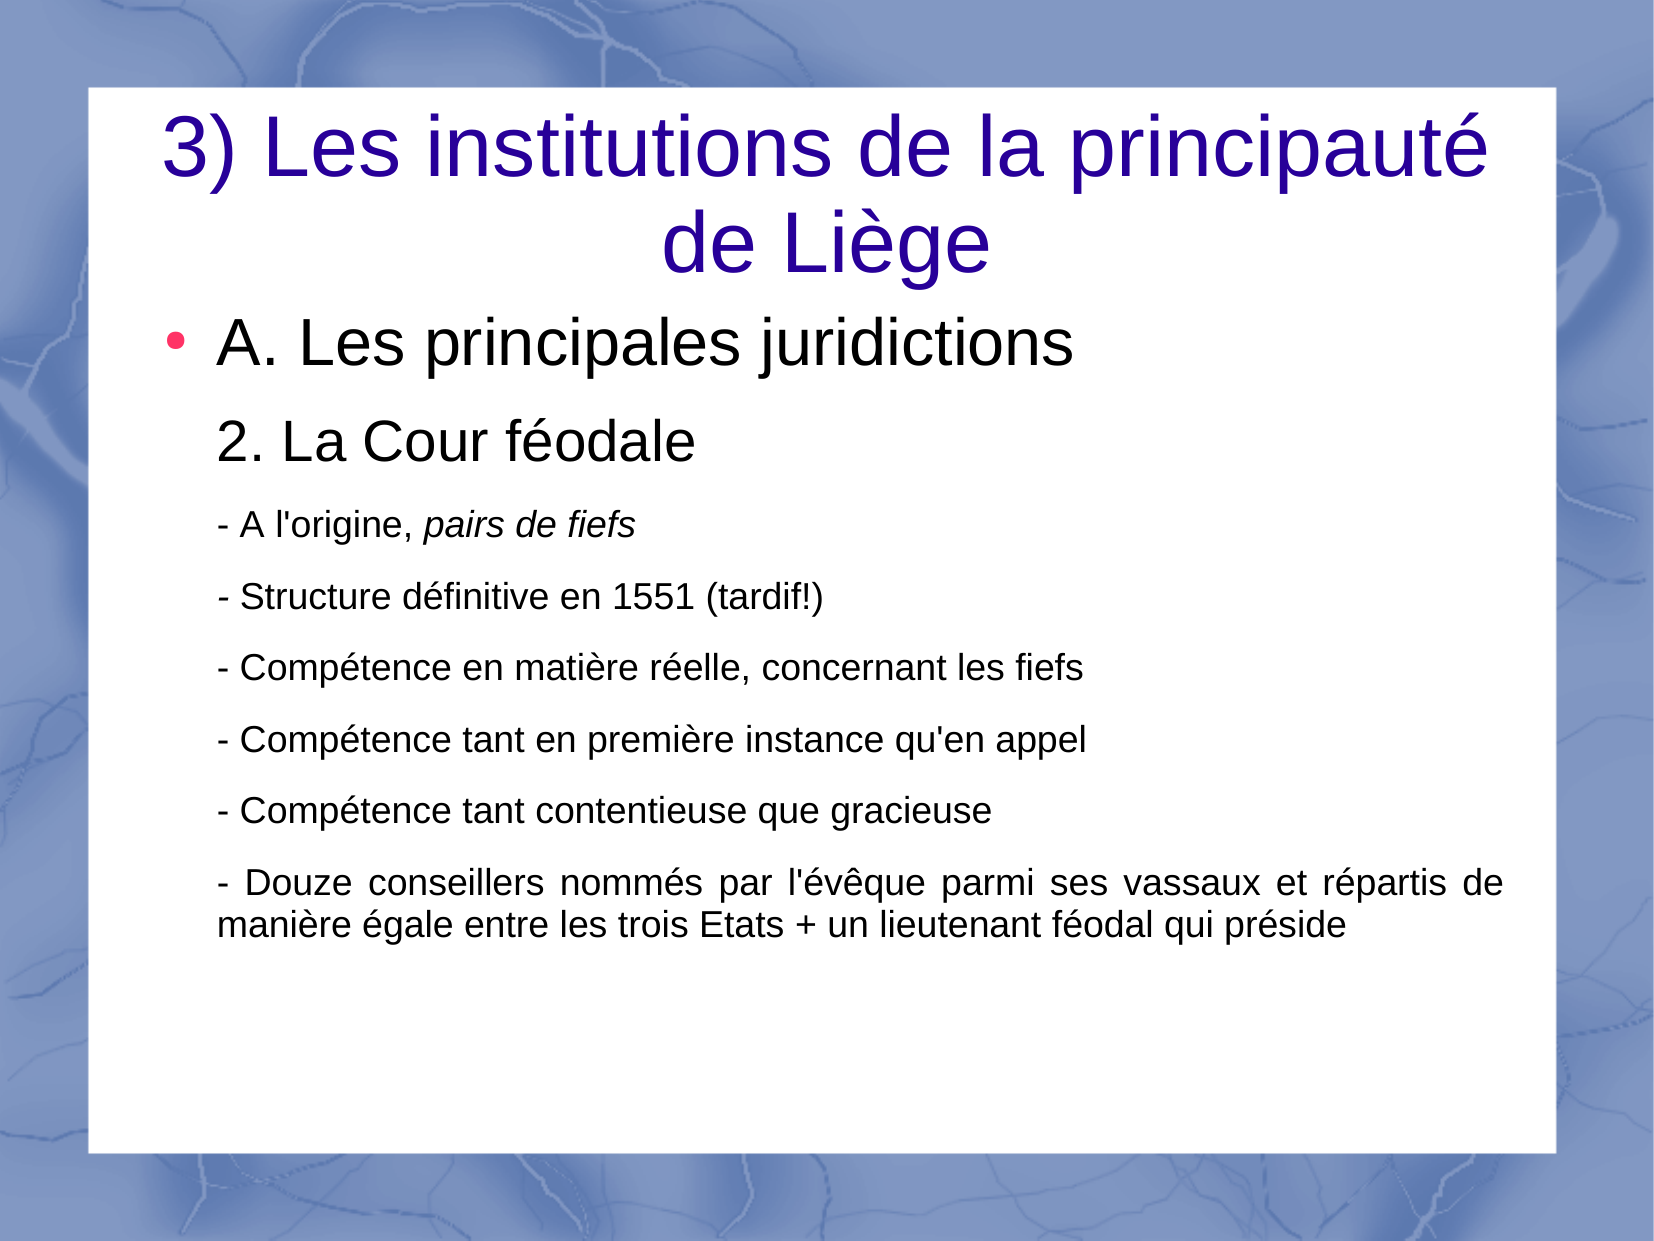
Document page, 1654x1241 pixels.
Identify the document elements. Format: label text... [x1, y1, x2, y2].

picture [0, 0, 1654, 1241]
title 3) Les institutions de la principauté de Liège [118, 90, 1536, 298]
list A. Les principales juridictions 2. La Cour féodale - A l'origine, pairs de fiefs - Structure définitive en 1551 (tardif!) - Compétence en matière réelle, concernant les fiefs - Compétence tant en première instance qu'en appel - Compétence tant contentieuse que gracieuse - Douze conseillers nommés par l'évêque parmi ses vassaux et répartis de manière égale entre les trois Etats + un lieutenant féodal qui préside [146, 304, 1505, 1025]
